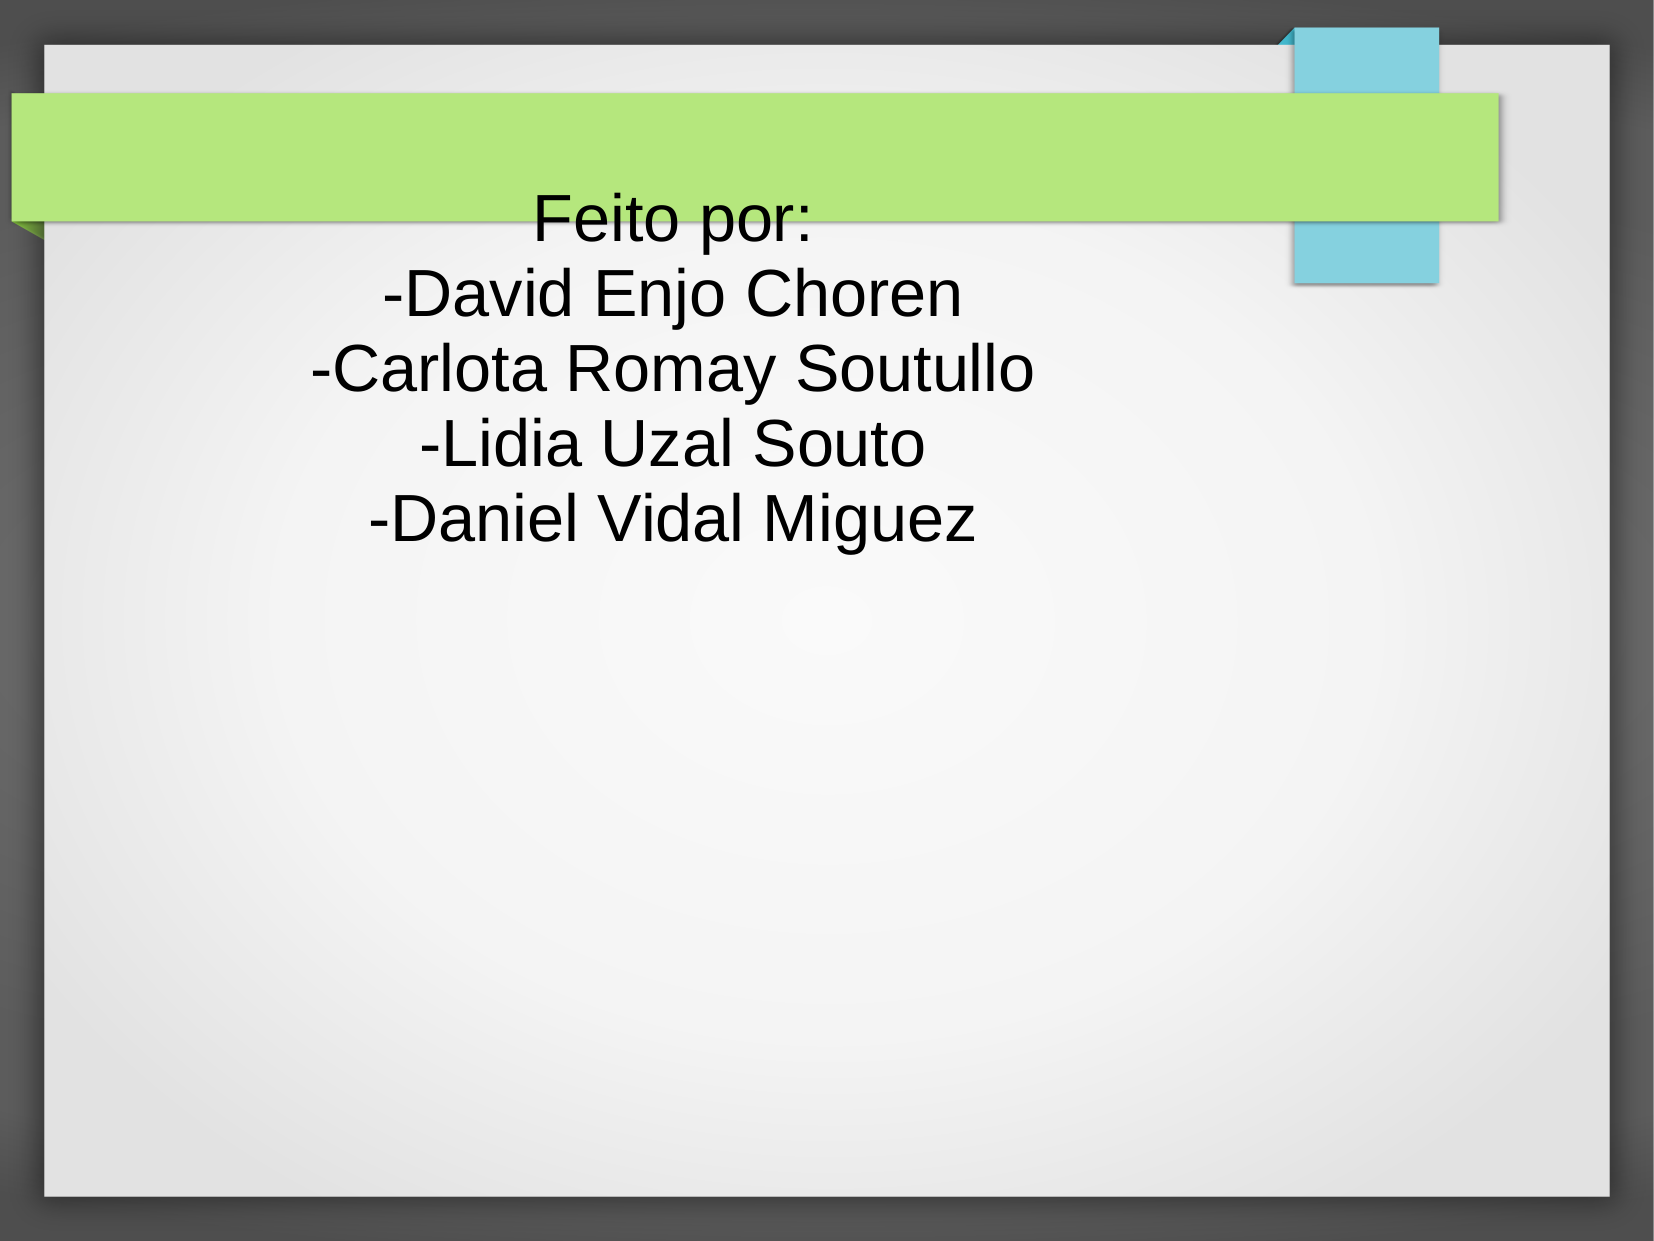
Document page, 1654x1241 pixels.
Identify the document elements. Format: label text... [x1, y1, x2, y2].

picture [0, 0, 1654, 1241]
subtitle Feito por: -David Enjo Choren -Carlota Romay Soutullo -Lidia Uzal Souto -Daniel Vidal Miguez [82, 94, 1264, 643]
